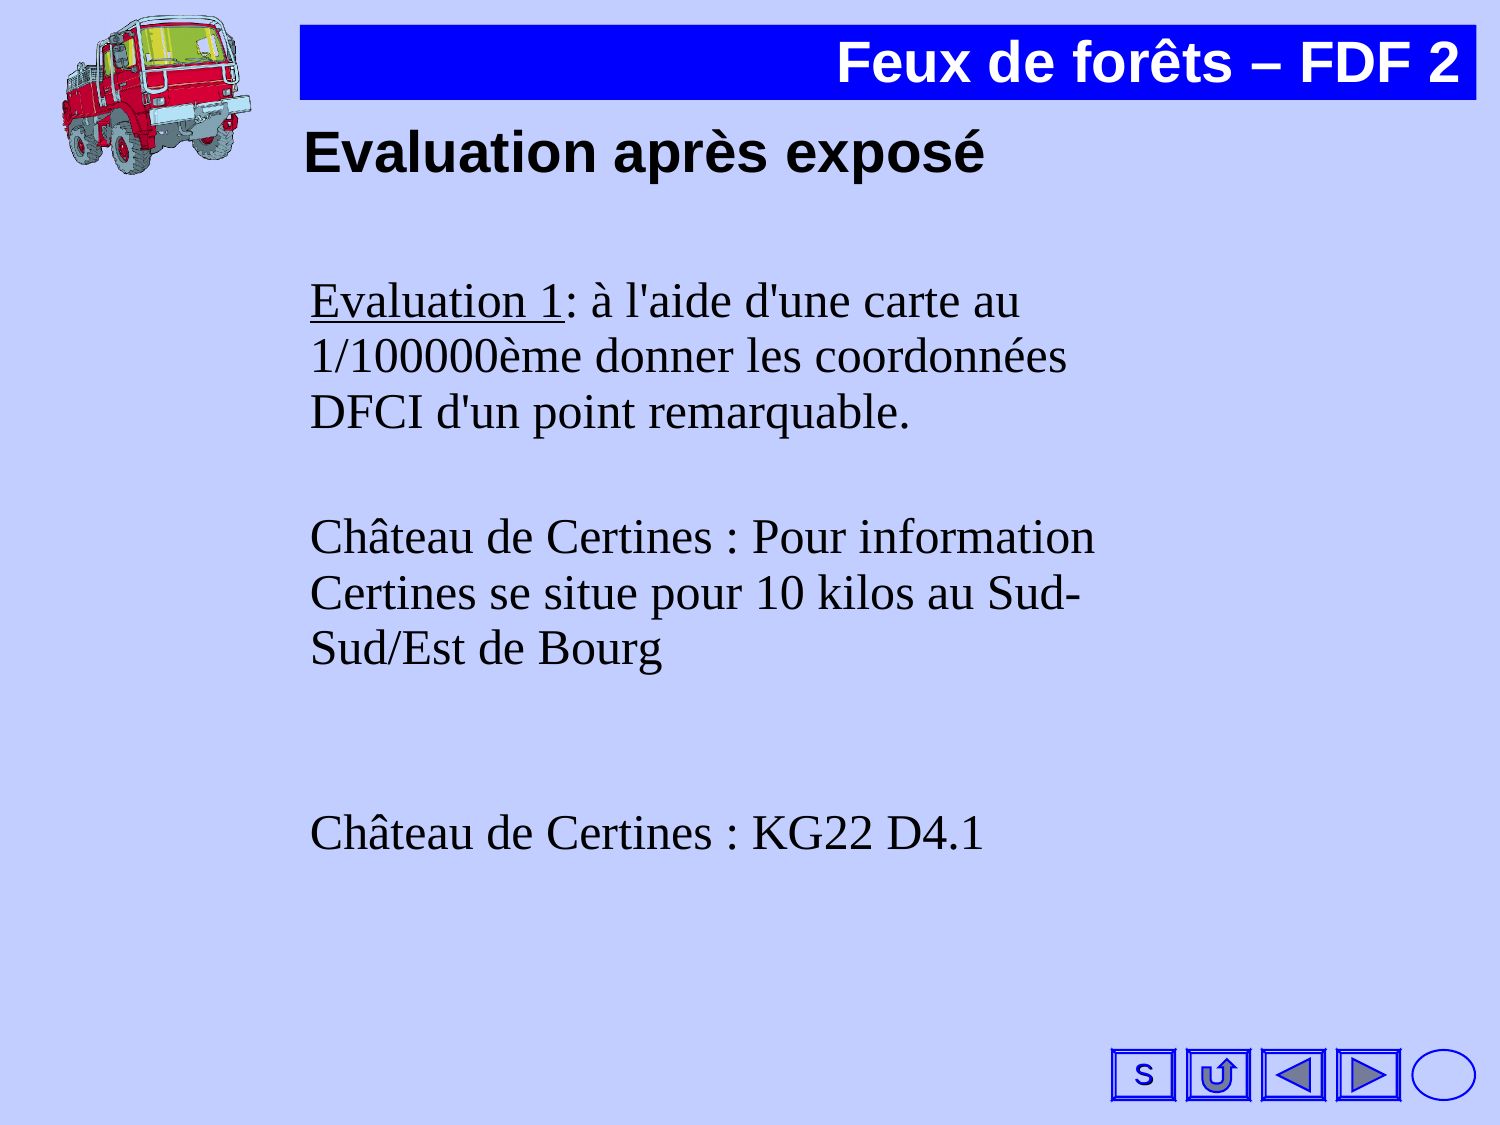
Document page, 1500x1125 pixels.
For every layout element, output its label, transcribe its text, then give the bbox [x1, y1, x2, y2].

text_box Evaluation 1: à l'aide d'une carte au 1/100000ème donner les coordonnées DFCI d'un point remarquable. [295, 265, 1123, 473]
text_box Feux de forêts – FDF 2 [300, 24, 1477, 100]
text_box Château de Certines : KG22 D4.1 [295, 797, 1152, 886]
text_box [1412, 1049, 1476, 1101]
text_box Château de Certines : Pour information Certines se situe pour 10 kilos au Sud-Sud/Est de Bourg [295, 501, 1152, 686]
text_box Evaluation après exposé [288, 112, 1003, 193]
